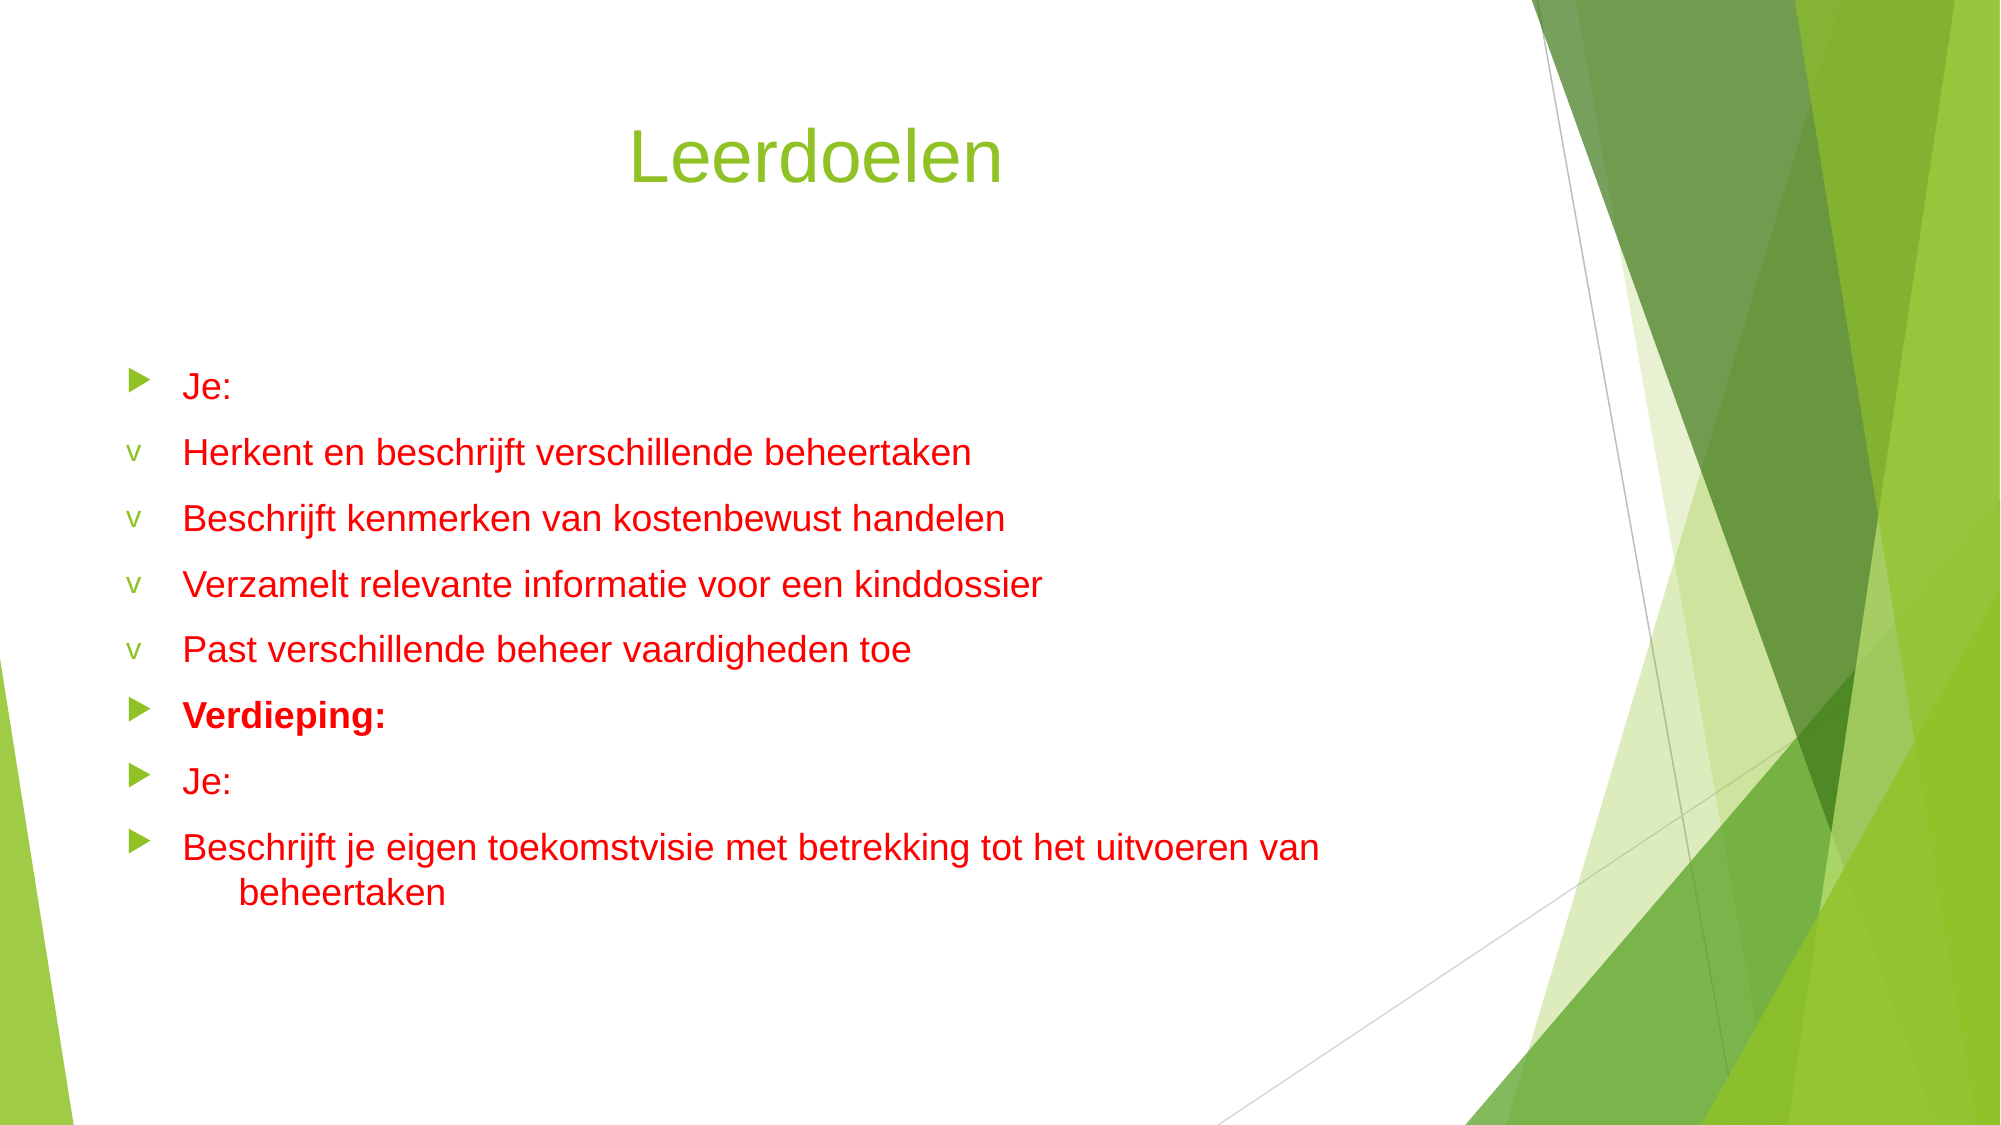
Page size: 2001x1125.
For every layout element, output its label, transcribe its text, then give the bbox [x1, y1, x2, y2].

title Leerdoelen [111, 99, 1522, 317]
list Je: Herkent en beschrijft verschillende beheertaken Beschrijft kenmerken van kostenbewust handelen Verzamelt relevante informatie voor een kinddossier Past verschillende beheer vaardigheden toe Verdieping: Je: Beschrijft je eigen toekomstvisie met betrekking tot het uitvoeren van beheertaken [111, 354, 1522, 992]
